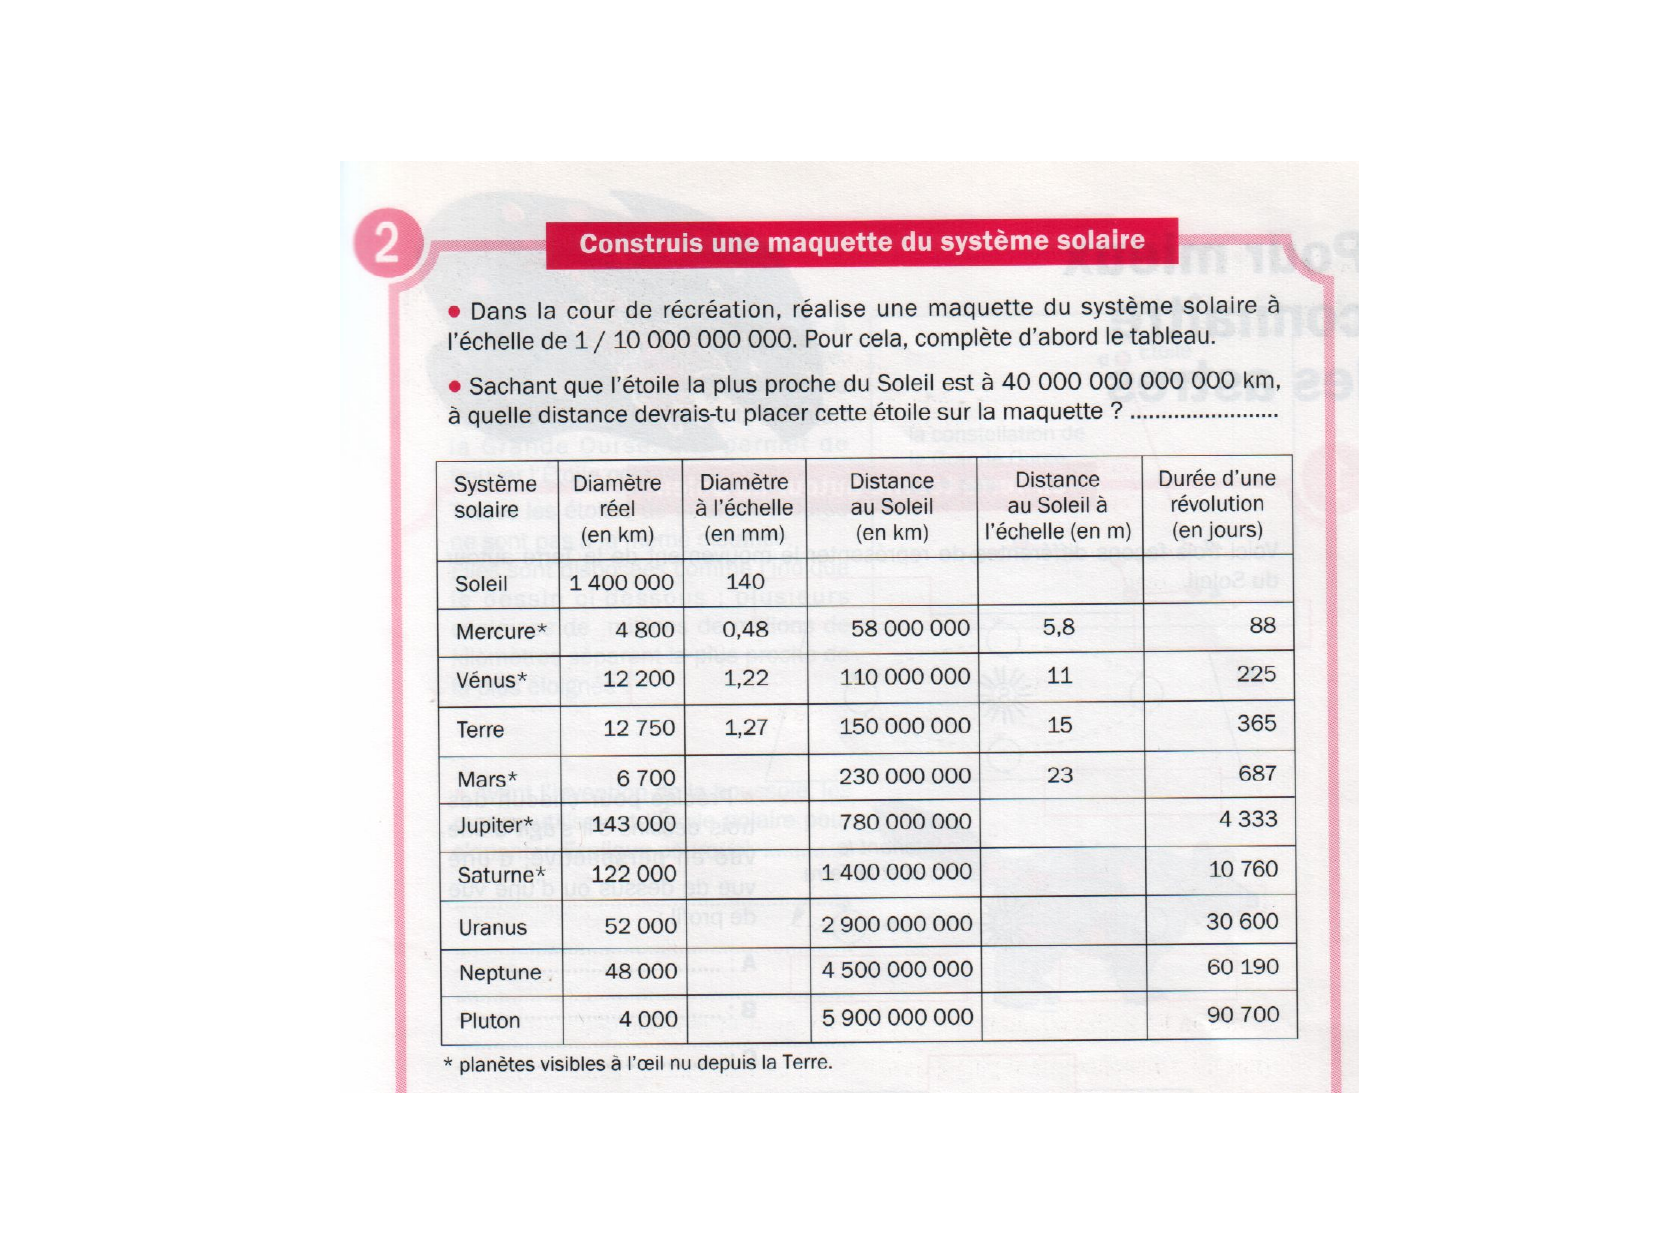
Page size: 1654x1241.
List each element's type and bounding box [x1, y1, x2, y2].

picture [340, 161, 1359, 1093]
